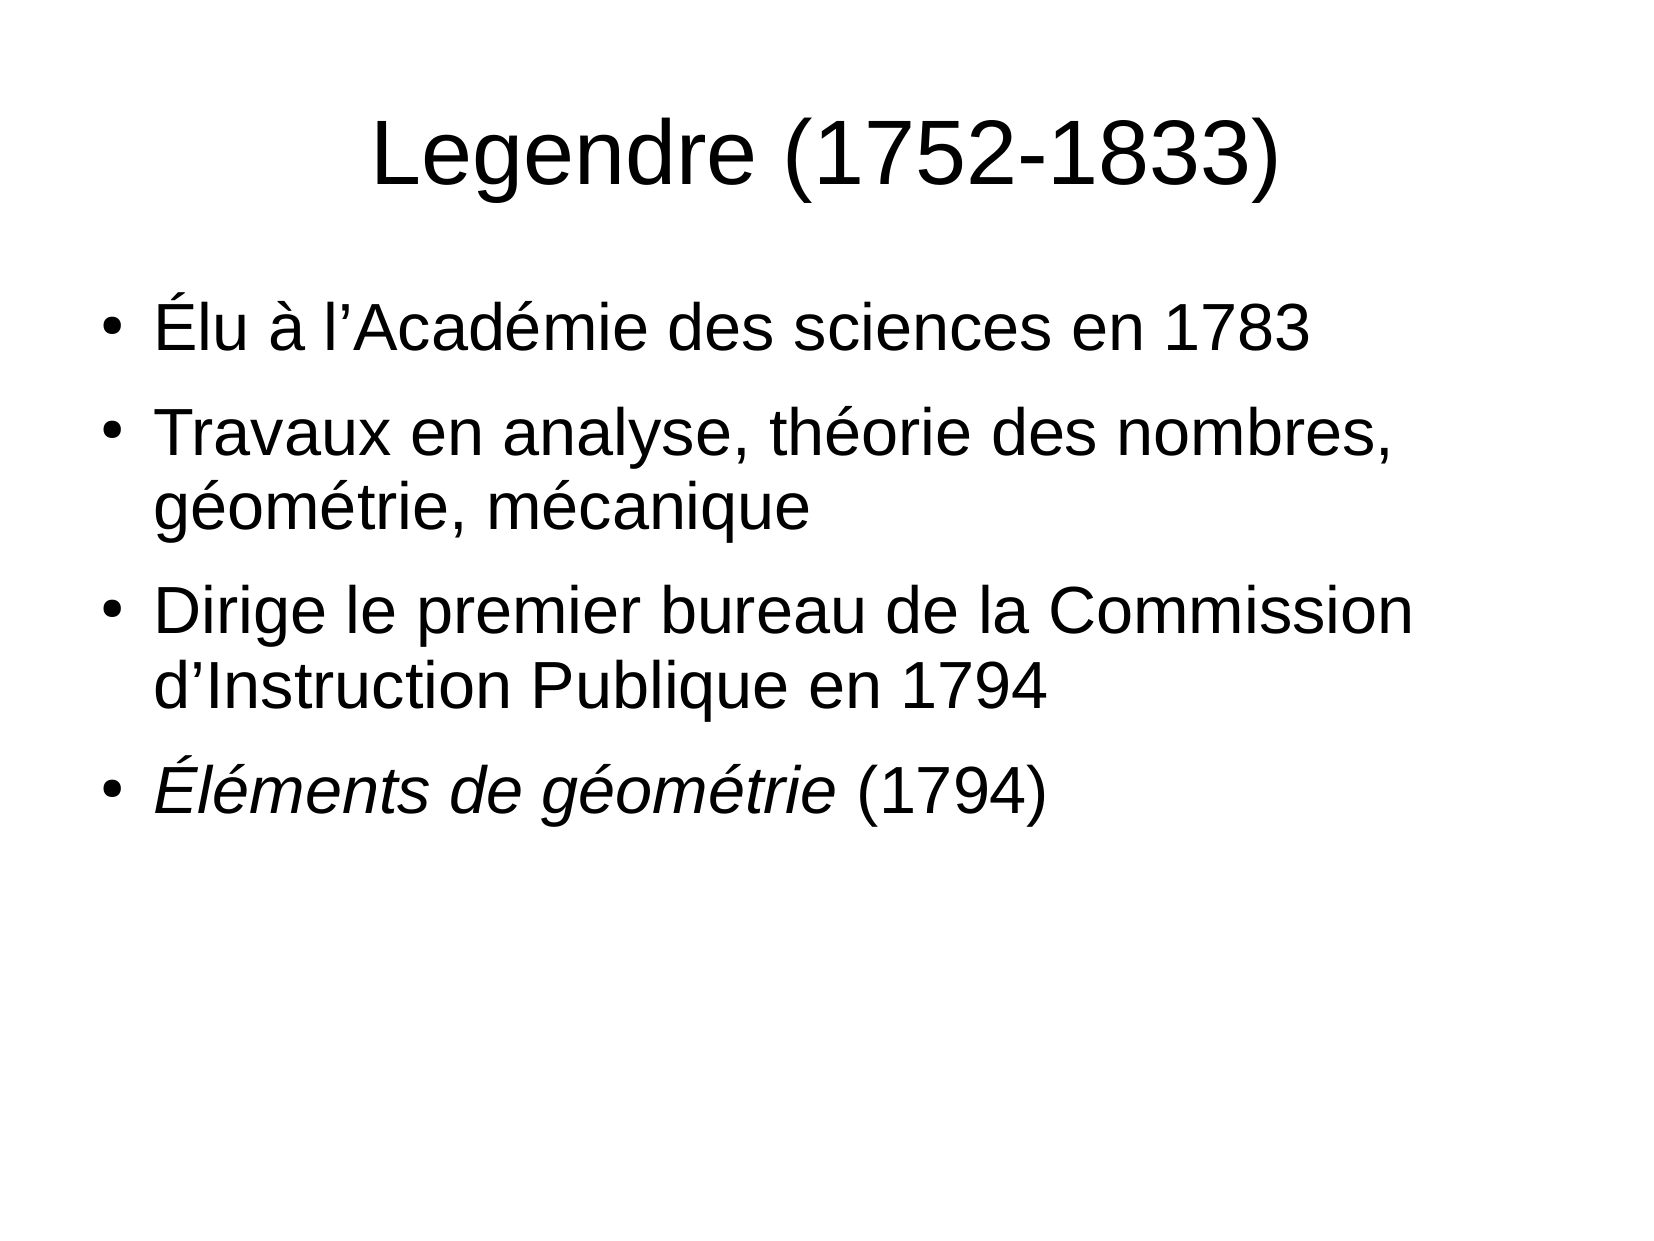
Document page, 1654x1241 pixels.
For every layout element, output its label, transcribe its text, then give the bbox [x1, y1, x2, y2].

title Legendre (1752-1833) [82, 49, 1571, 257]
list Élu à l’Académie des sciences en 1783 Travaux en analyse, théorie des nombres, géométrie, mécanique Dirige le premier bureau de la Commission d’Instruction Publique en 1794 Éléments de géométrie (1794) [82, 290, 1571, 1010]
